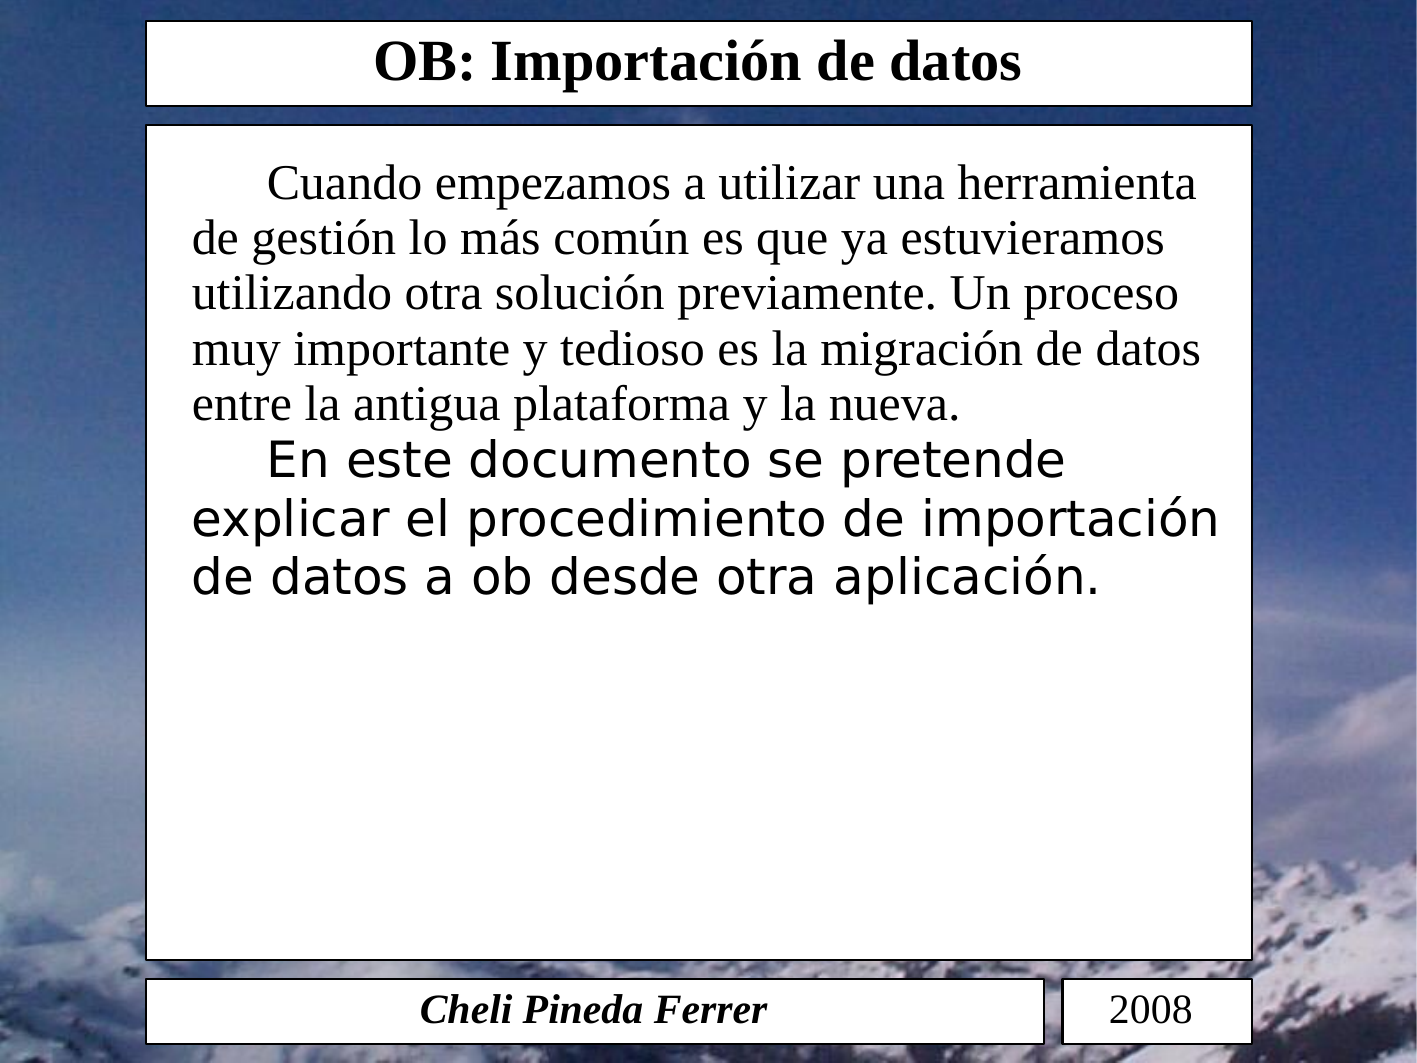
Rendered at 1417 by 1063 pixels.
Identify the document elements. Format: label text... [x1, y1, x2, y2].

text_box Cuando empezamos a utilizar una herramienta de gestión lo más común es que ya estuvieramos utilizando otra solución previamente. Un proceso muy importante y tedioso es la migración de datos entre la antigua plataforma y la nueva. En este documento se pretende explicar el procedimiento de importación de datos a ob desde otra aplicación. [177, 147, 1242, 697]
text_box [145, 20, 1253, 107]
text_box 2008 [1062, 979, 1251, 1046]
text_box Cheli Pineda Ferrer [145, 979, 1042, 1046]
picture [0, 0, 1417, 1063]
text_box OB: Importación de datos [166, 20, 1230, 105]
text_box [145, 125, 1253, 961]
